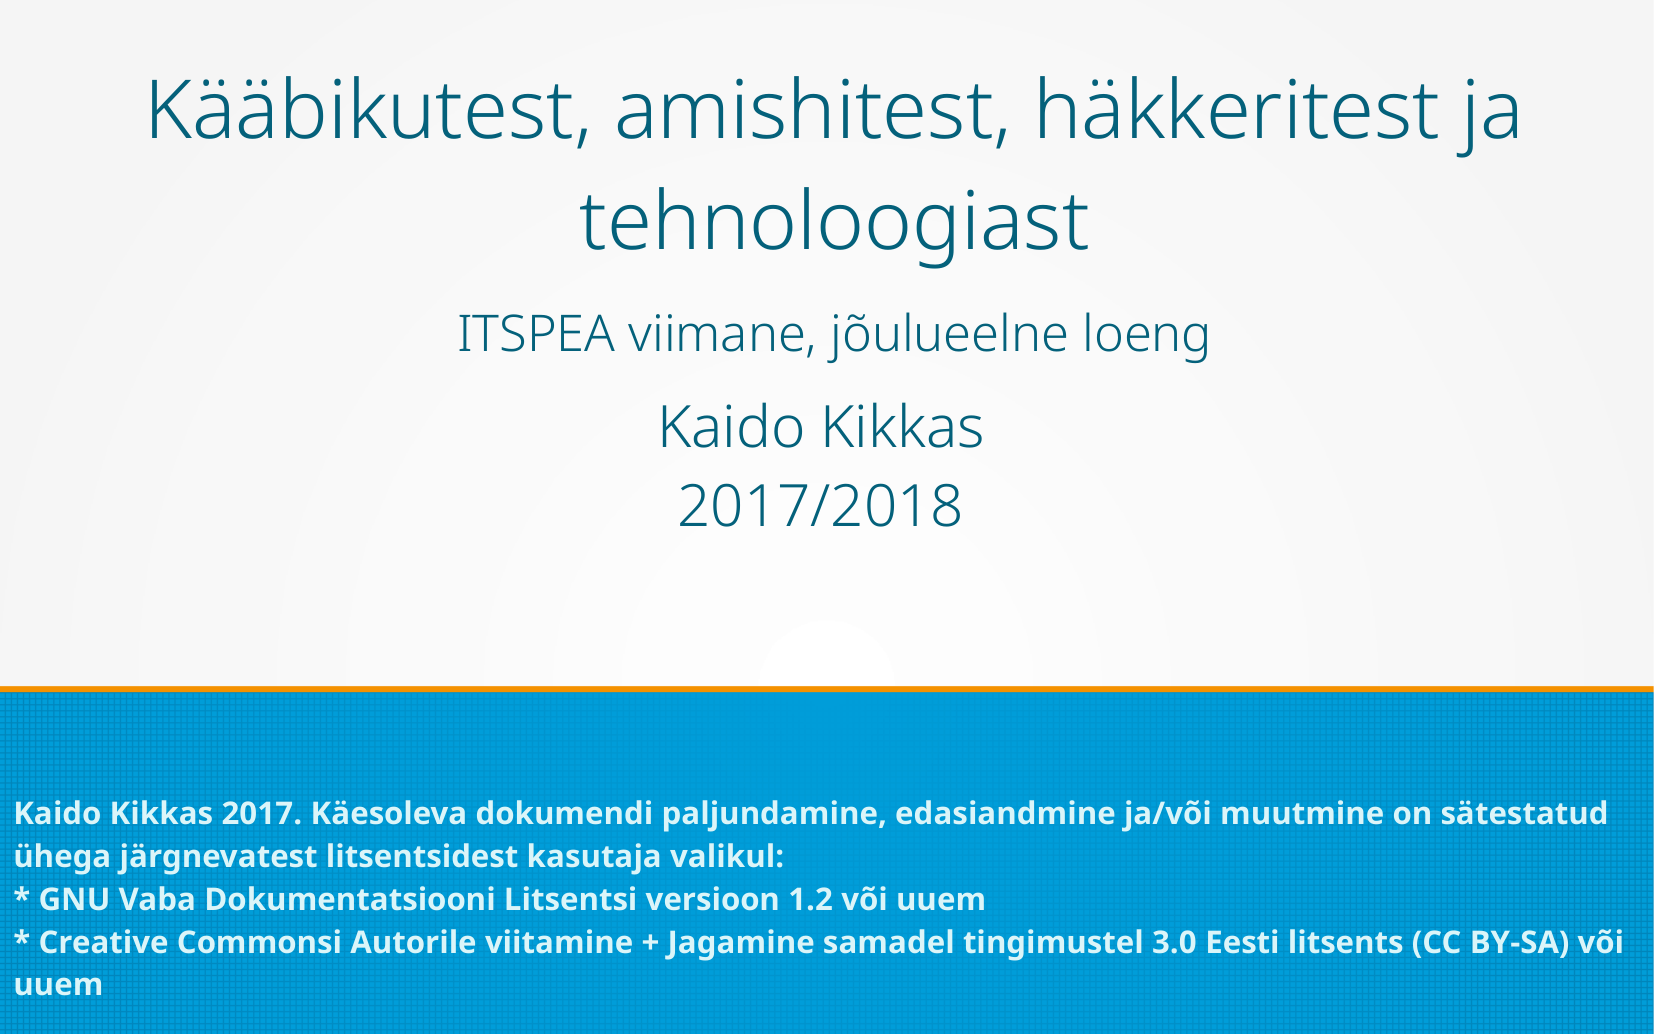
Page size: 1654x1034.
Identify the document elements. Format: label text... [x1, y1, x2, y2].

picture [0, 0, 1654, 692]
subtitle Kaido Kikkas 2017. Käesoleva dokumendi paljundamine, edasiandmine ja/või muutmine on sätestatud ühega järgnevatest litsentsidest kasutaja valikul: * GNU Vaba Dokumentatsiooni Litsentsi versioon 1.2 või uuem * Creative Commonsi Autorile viitamine + Jagamine samadel tingimustel 3.0 Eesti litsents (CC BY-SA) või uuem [13, 791, 1630, 1004]
title Kääbikutest, amishitest, häkkeritest ja tehnoloogiast ITSPEA viimane, jõulueelne loeng [75, 37, 1595, 367]
title Kaido Kikkas 2017/2018 [259, 345, 1382, 544]
